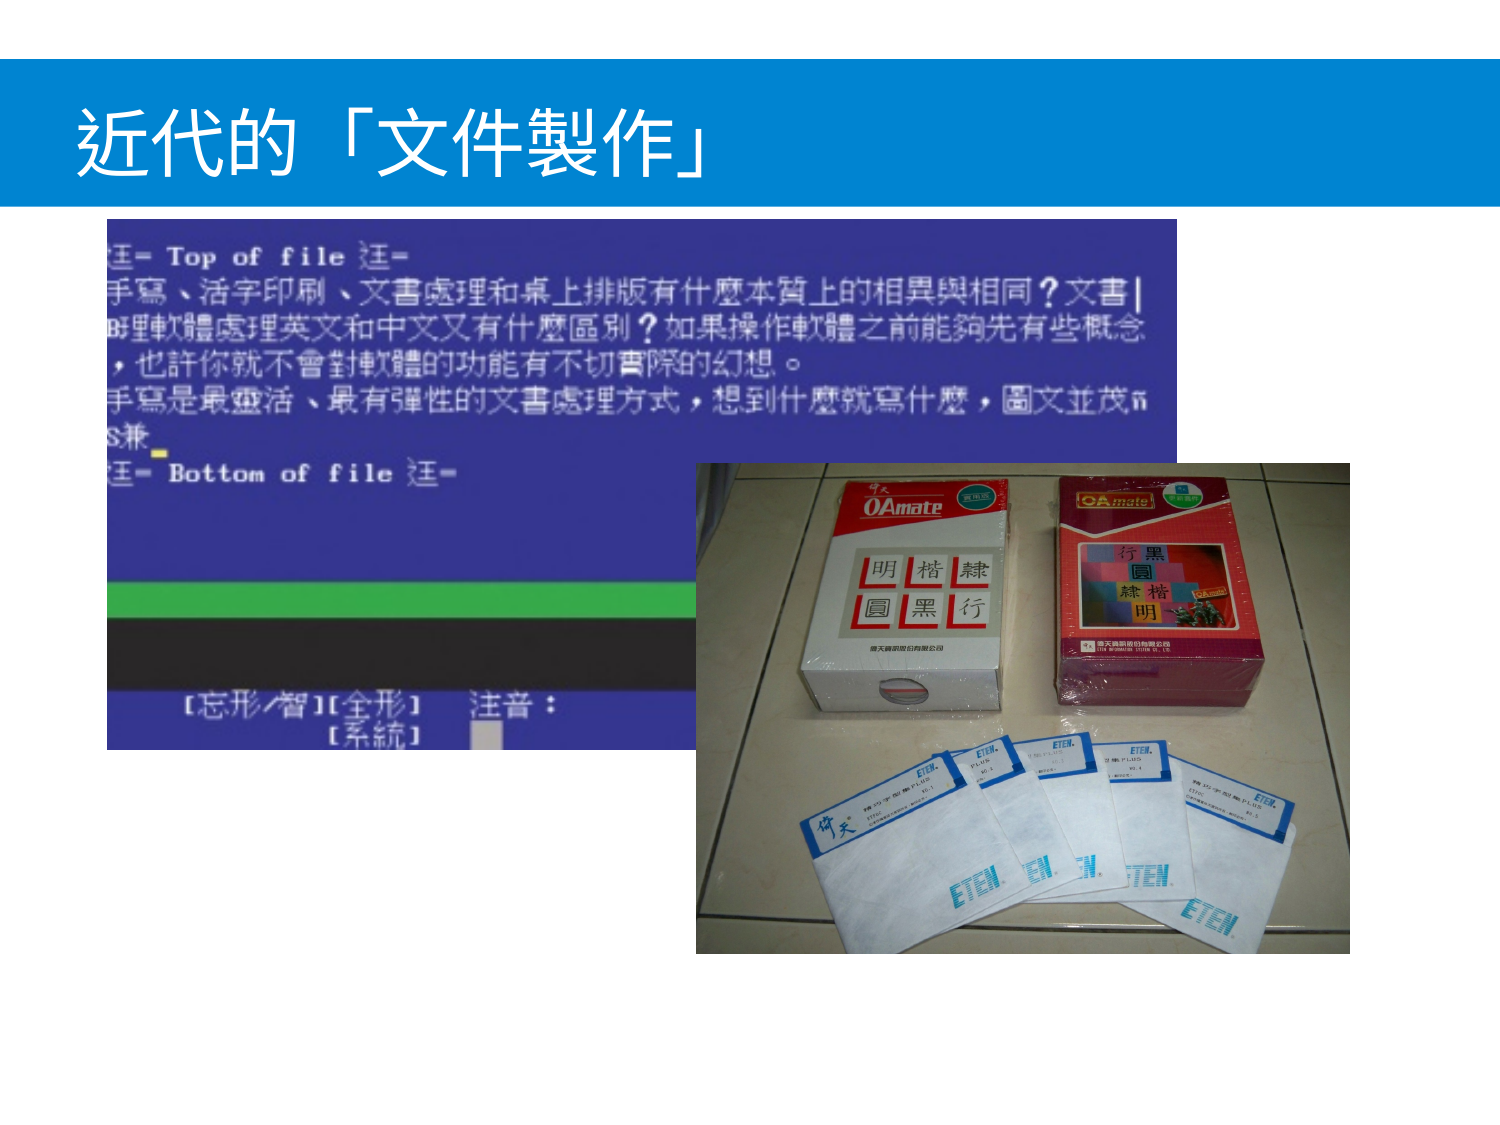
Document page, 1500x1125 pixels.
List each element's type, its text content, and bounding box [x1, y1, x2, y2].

picture [107, 219, 1350, 954]
title 近代的「文件製作」 [75, 44, 1426, 233]
